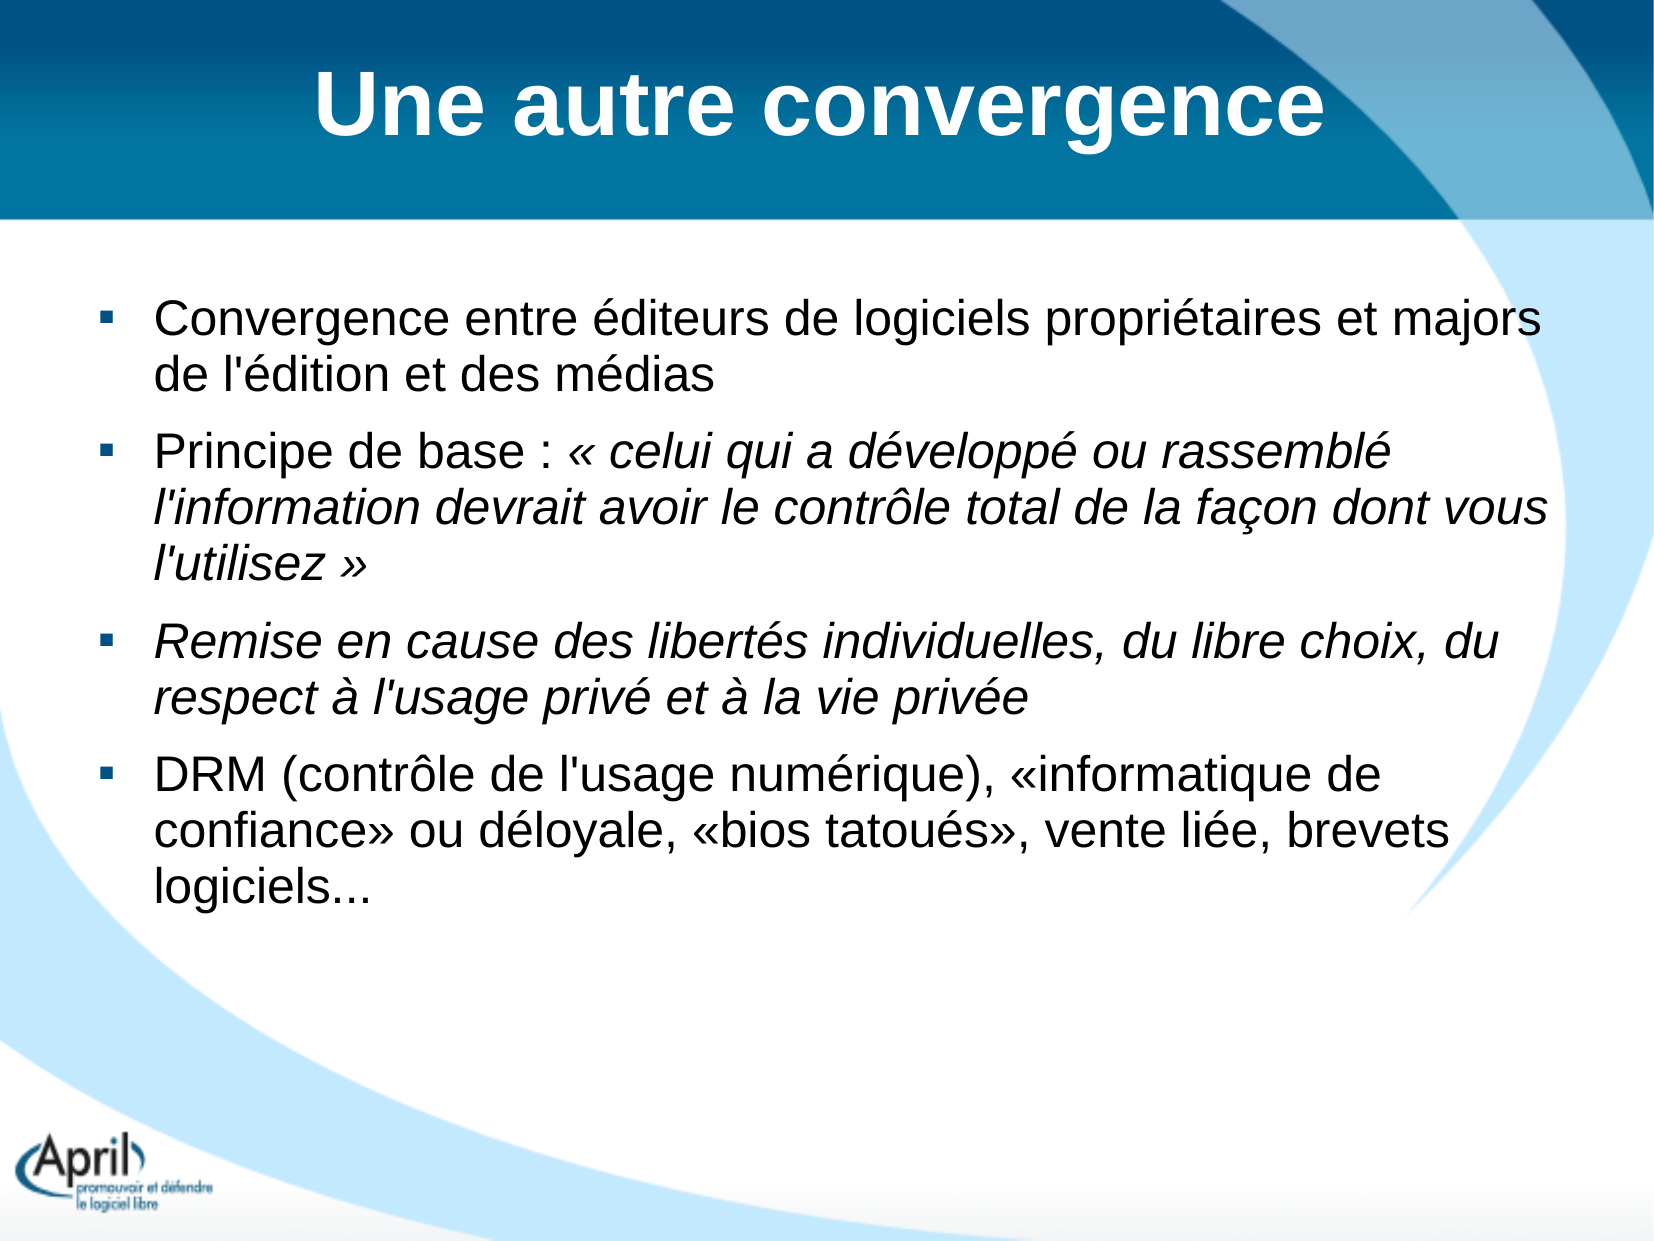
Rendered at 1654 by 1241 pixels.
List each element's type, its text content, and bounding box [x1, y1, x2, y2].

title Une autre convergence [76, 7, 1565, 200]
list Convergence entre éditeurs de logiciels propriétaires et majors de l'édition et des médias Principe de base : « celui qui a développé ou rassemblé l'information devrait avoir le contrôle total de la façon dont vous l'utilisez » Remise en cause des libertés individuelles, du libre choix, du respect à l'usage privé et à la vie privée DRM (contrôle de l'usage numérique), «informatique de confiance» ou déloyale, «bios tatoués», vente liée, brevets logiciels... [82, 290, 1571, 1094]
picture [0, 0, 1654, 1241]
